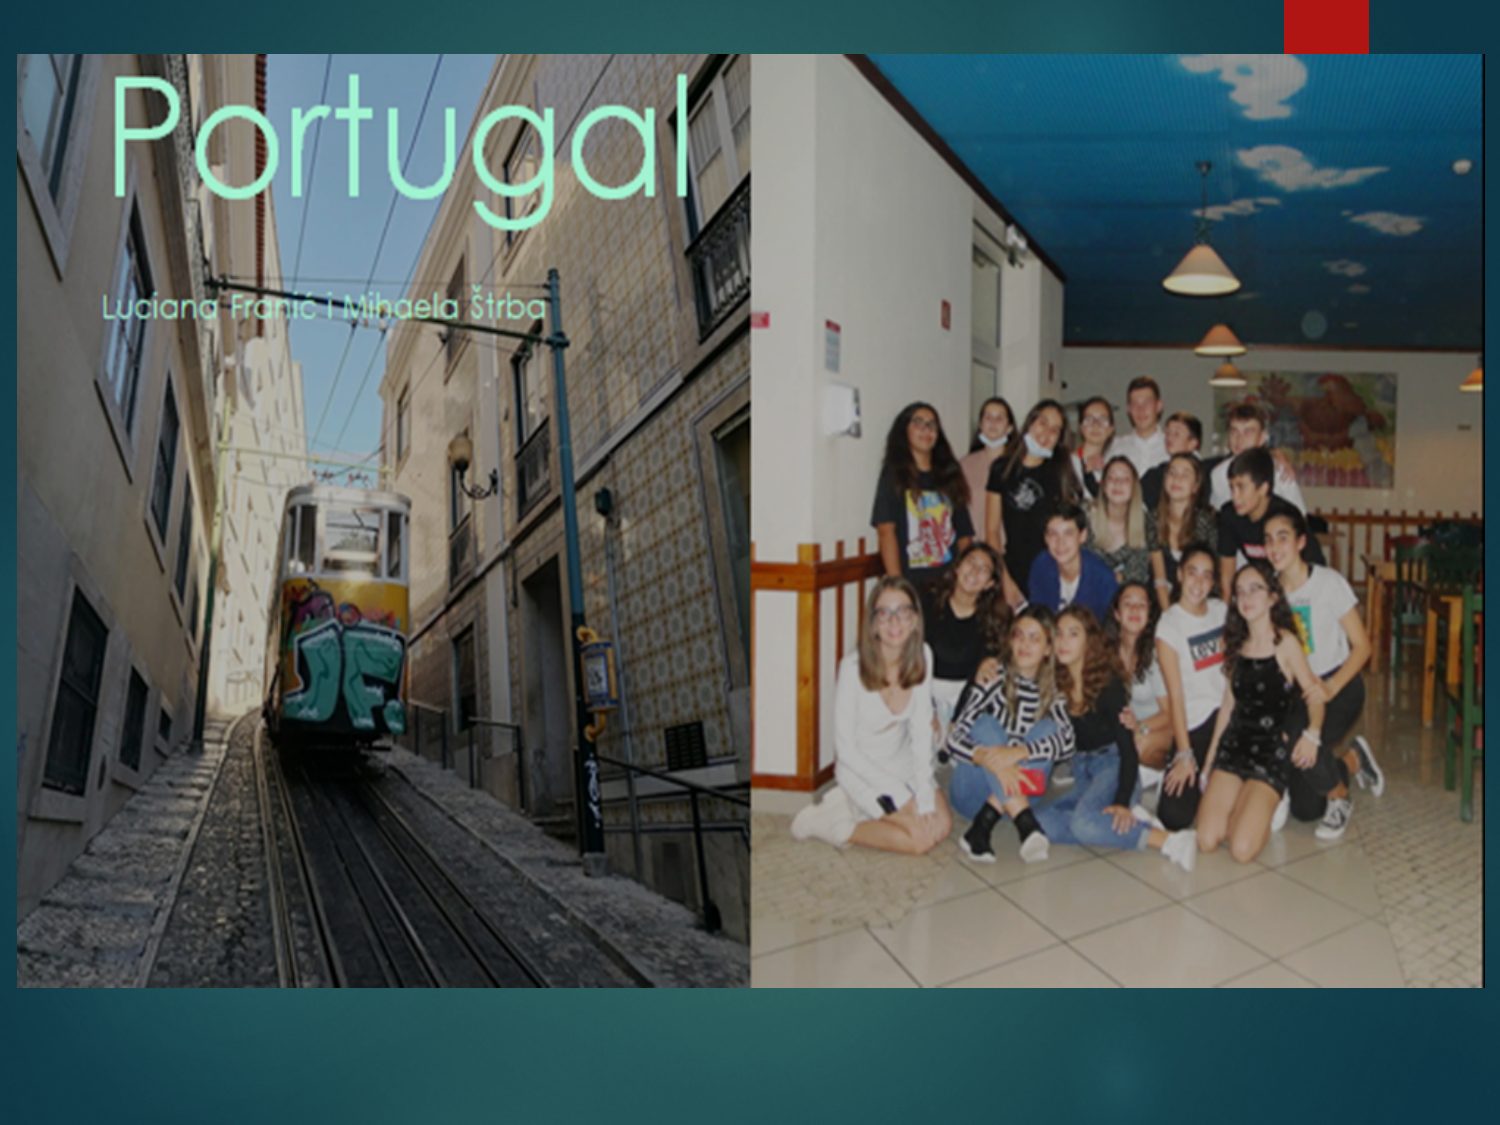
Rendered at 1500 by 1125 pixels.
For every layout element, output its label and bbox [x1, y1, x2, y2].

picture [17, 54, 1485, 988]
